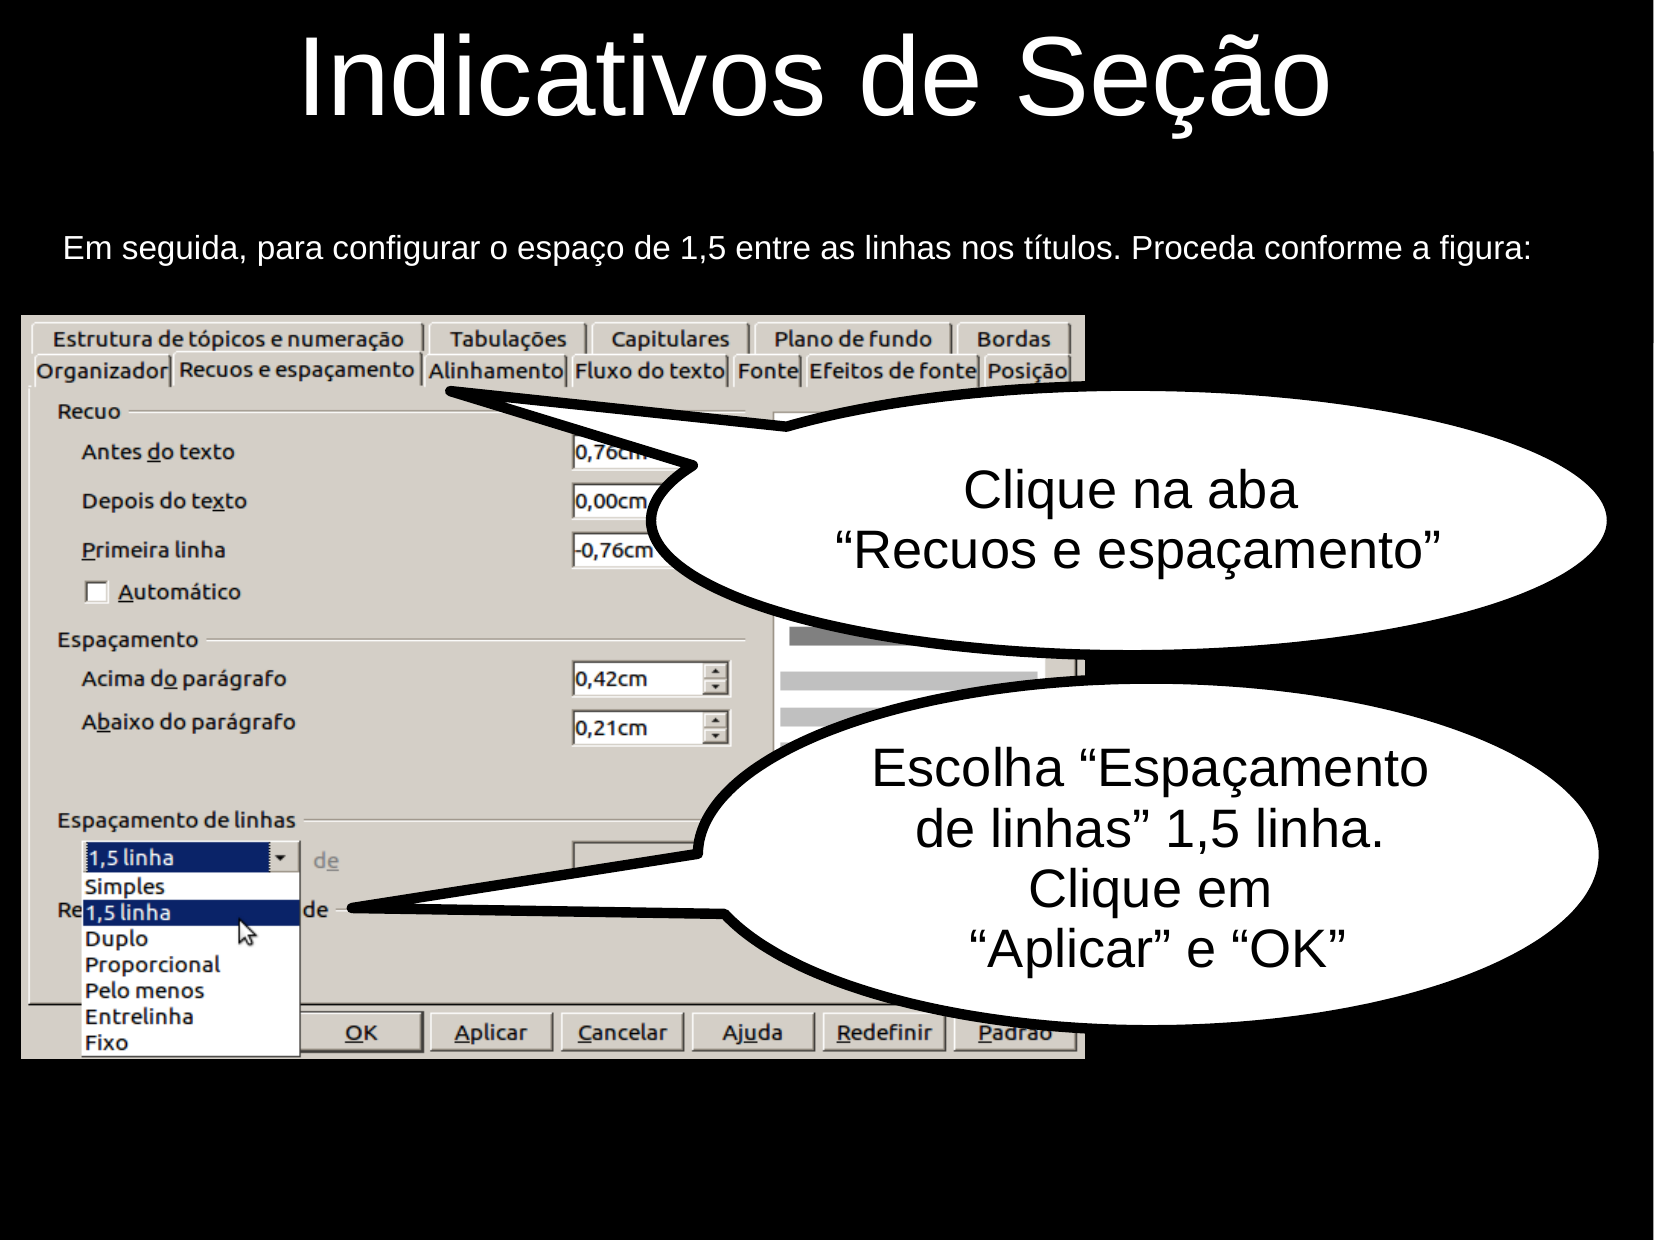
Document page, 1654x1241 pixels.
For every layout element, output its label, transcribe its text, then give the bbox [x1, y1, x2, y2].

text_box Escolha “Espaçamento de linhas” 1,5 linha. Clique em “Aplicar” e “OK” [351, 678, 1604, 1031]
title Indicativos de Seção [70, 0, 1559, 151]
picture [21, 315, 1085, 1059]
text_box Em seguida, para configurar o espaço de 1,5 entre as linhas nos títulos. Proceda conforme a figura: [0, 151, 1654, 344]
text_box Clique na aba “Recuos e espaçamento” [450, 385, 1612, 656]
